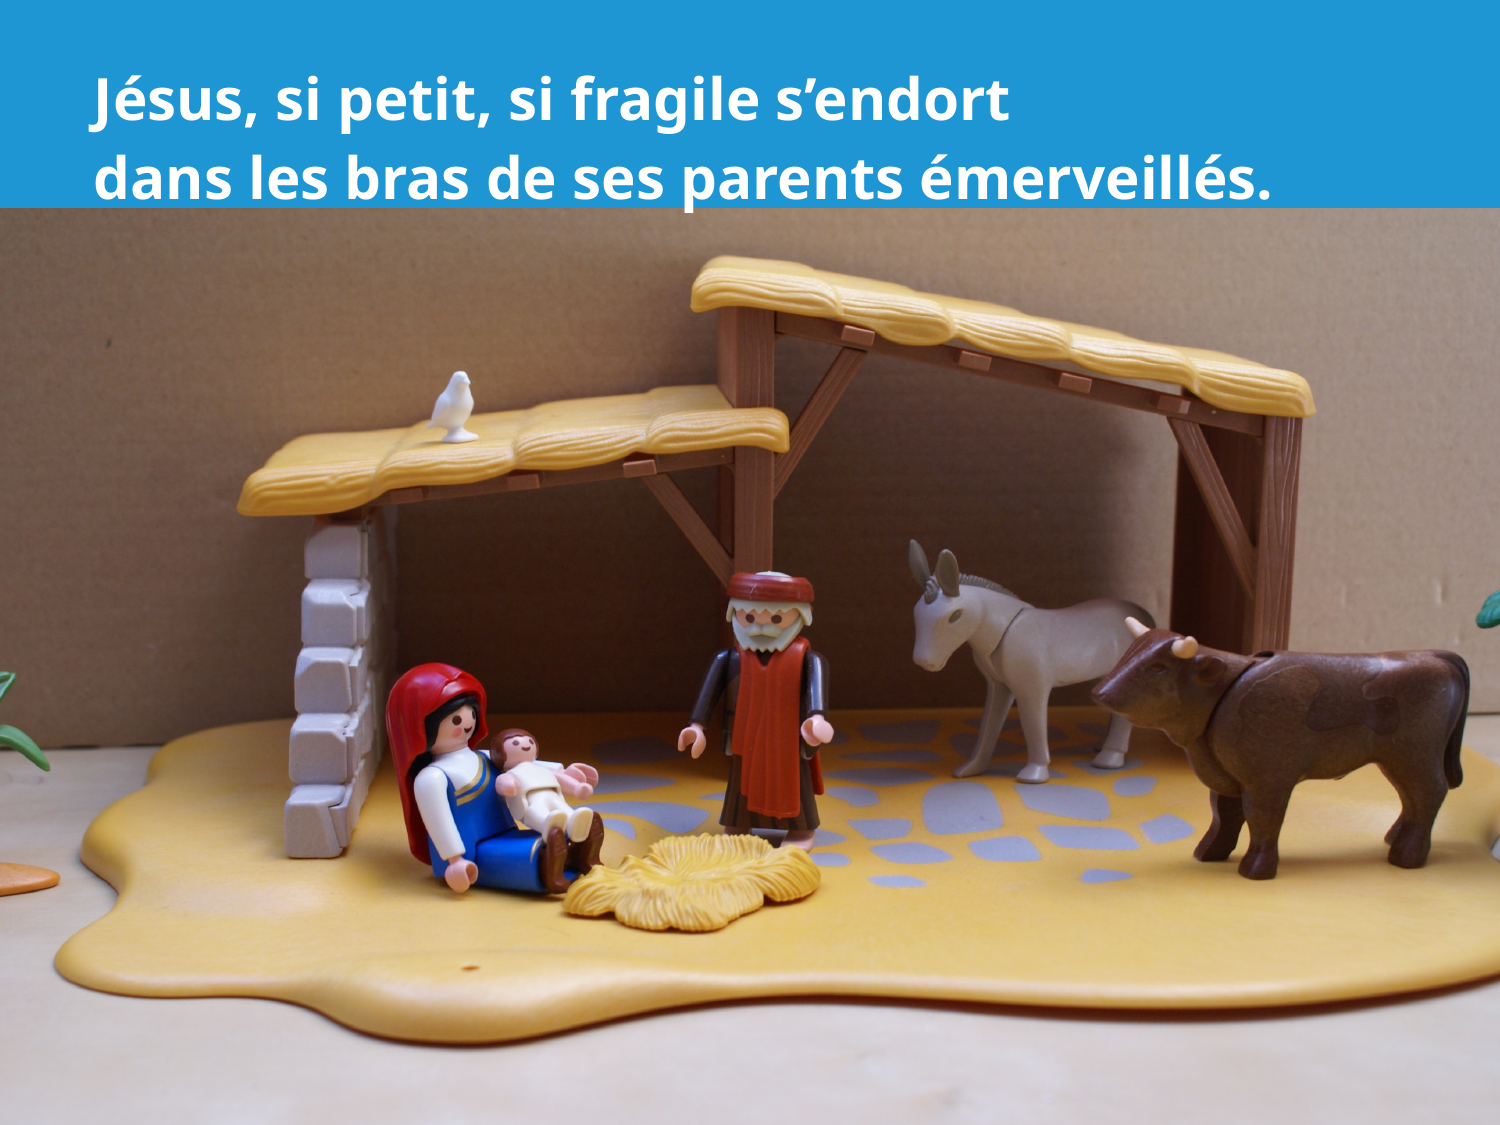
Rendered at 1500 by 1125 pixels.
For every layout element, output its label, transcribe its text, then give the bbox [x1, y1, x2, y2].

picture [0, 208, 1500, 1125]
text_box Jésus, si petit, si fragile s’endort dans les bras de ses parents émerveillés. [78, 42, 1320, 224]
